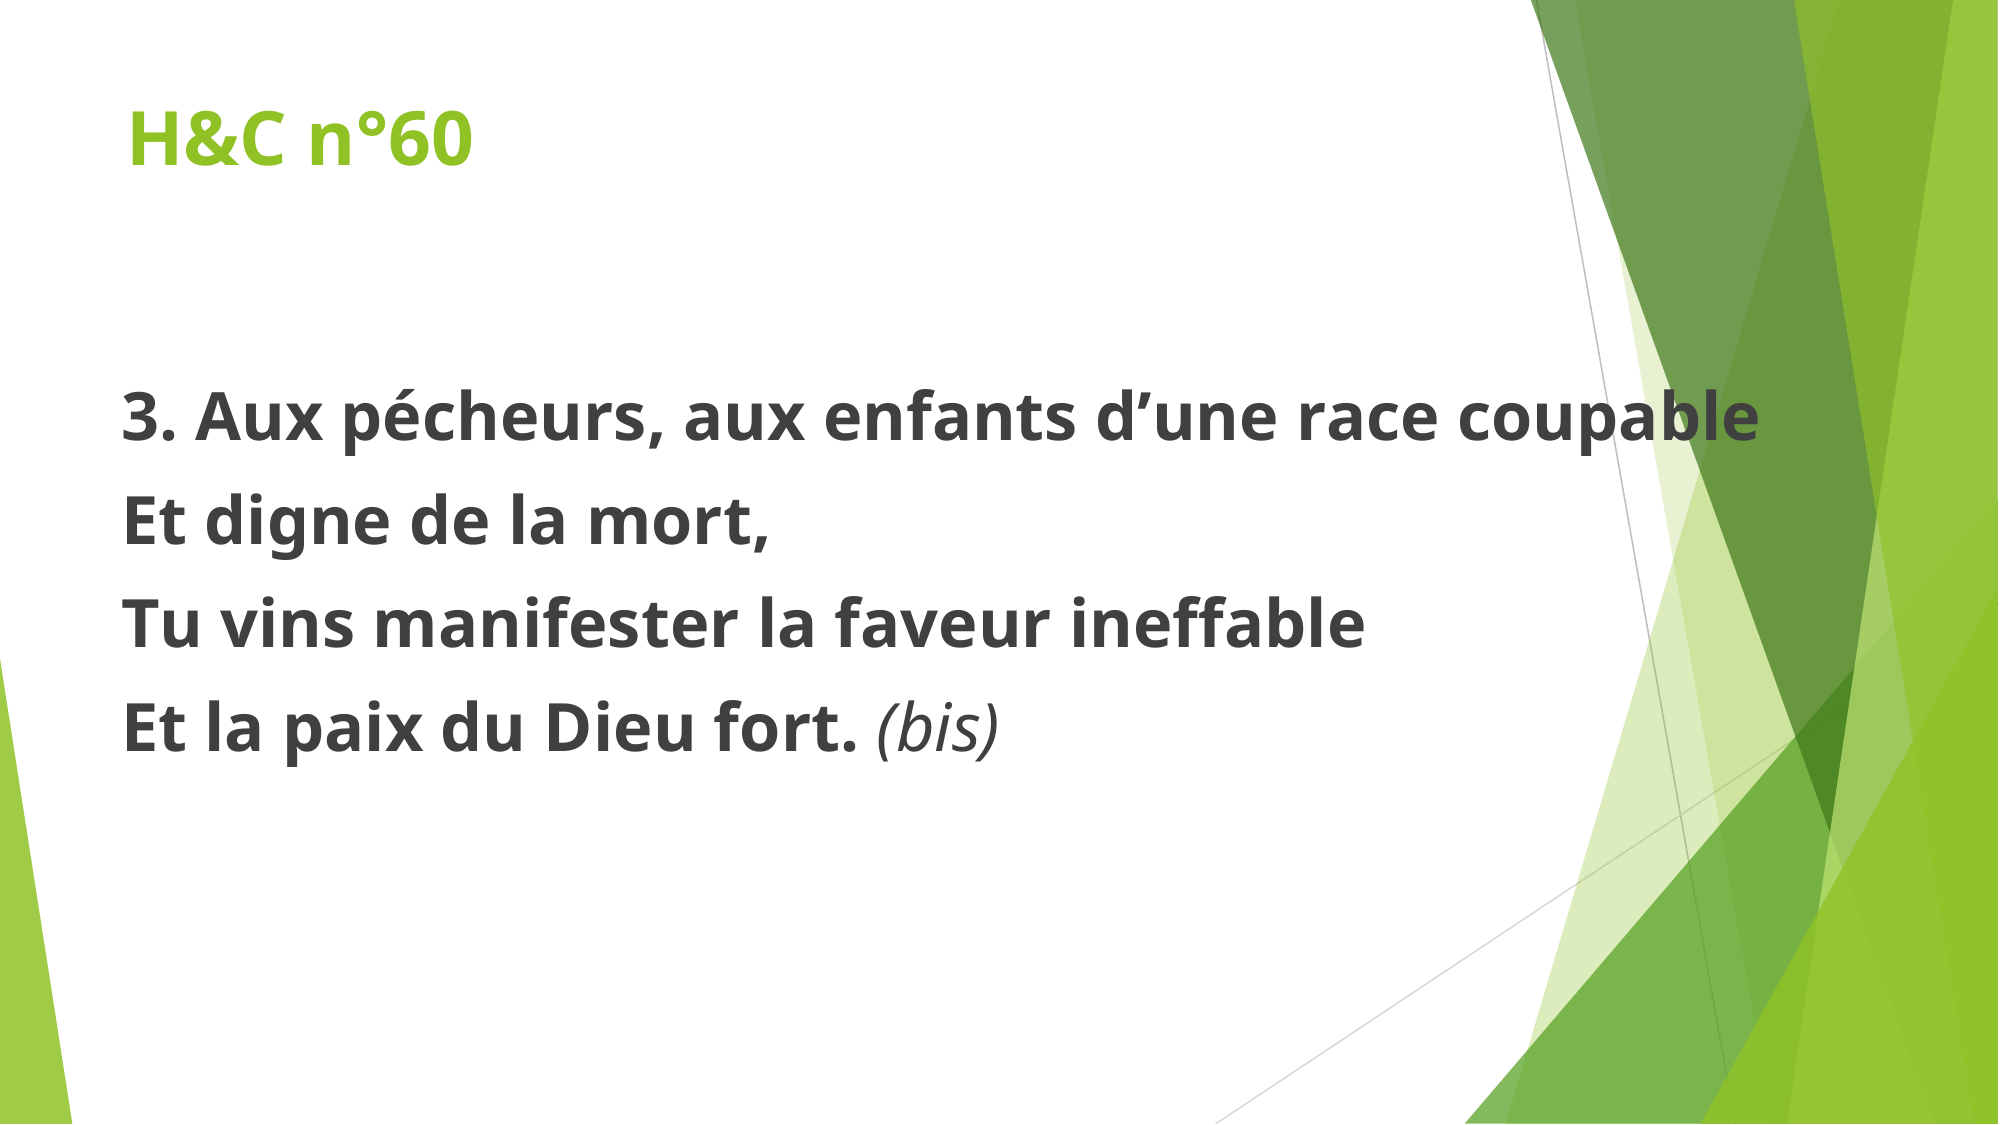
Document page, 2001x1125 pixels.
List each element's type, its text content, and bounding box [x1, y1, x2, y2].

text_box 3. Aux pécheurs, aux enfants d’une race coupable Et digne de la mort, Tu vins manifester la faveur ineffable Et la paix du Dieu fort. (bis) [106, 354, 1973, 1037]
text_box H&C n°60 [111, 82, 1522, 213]
